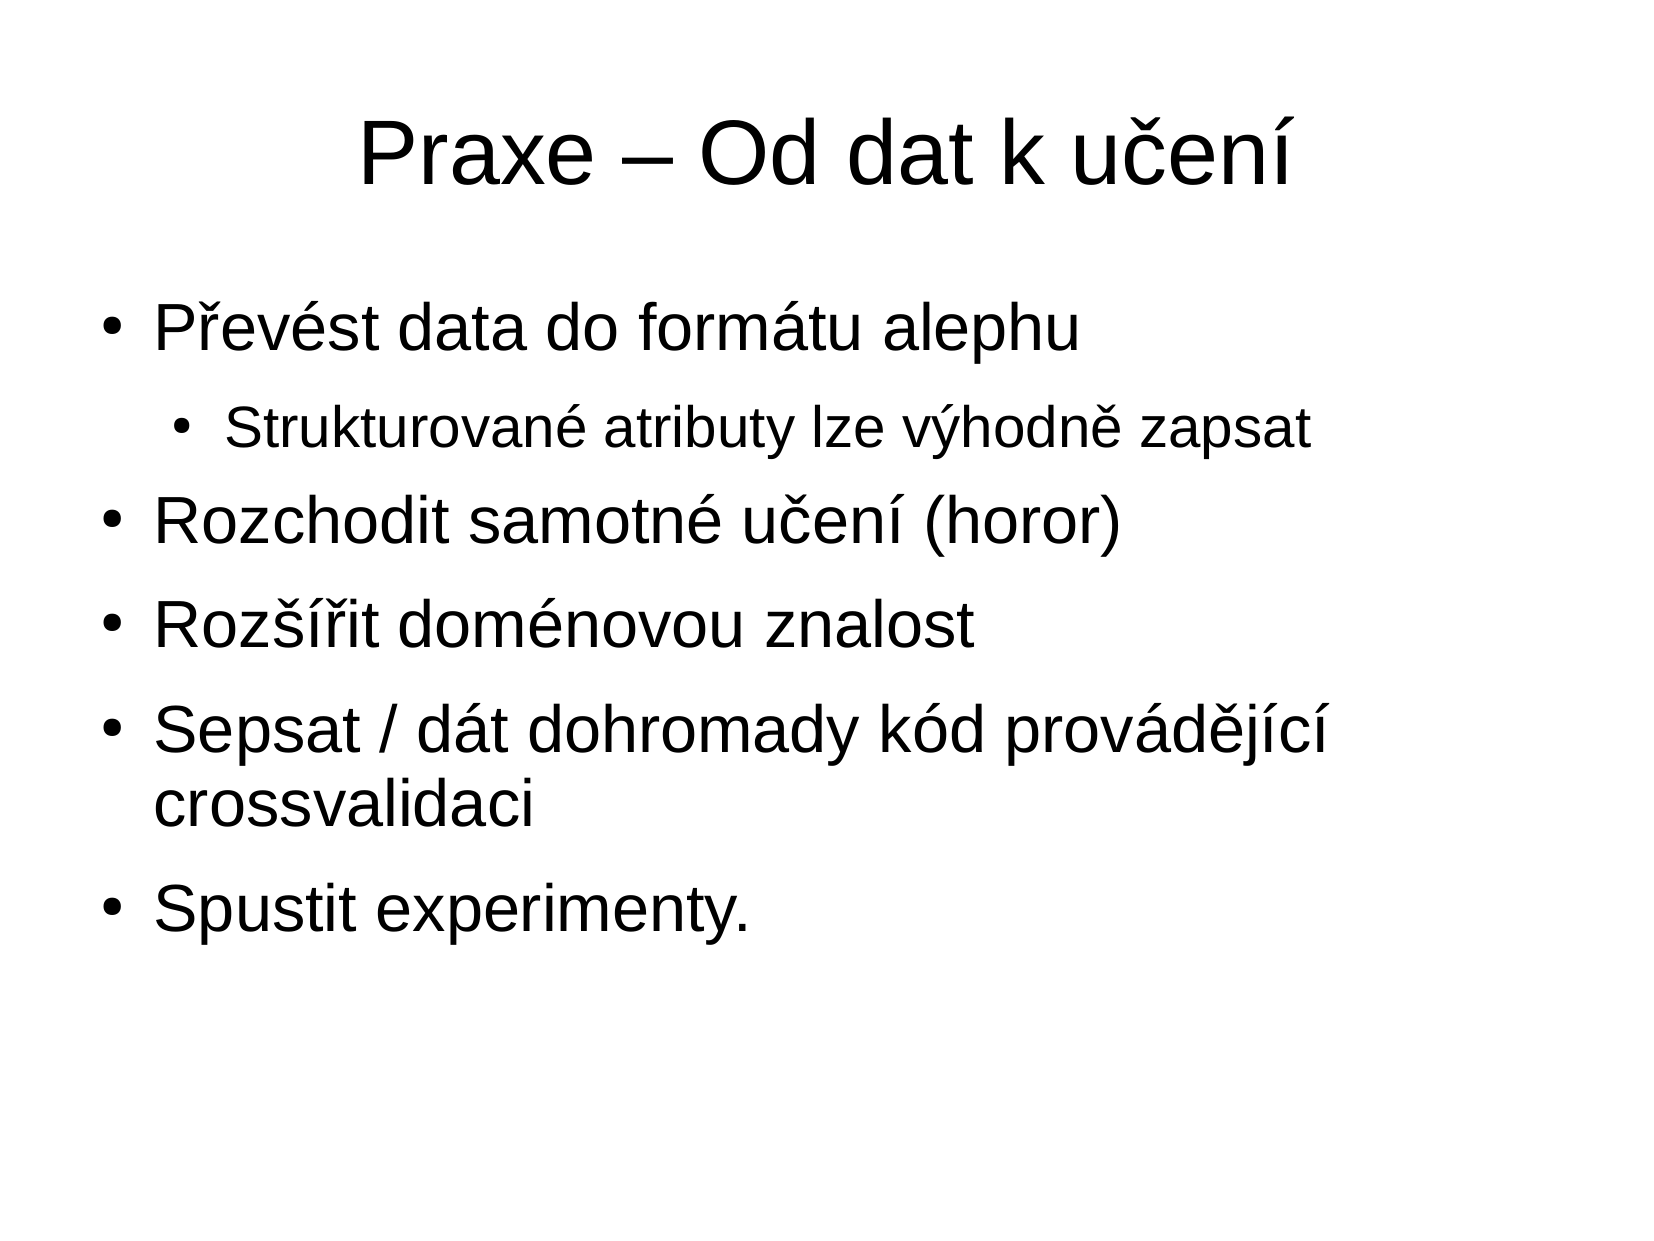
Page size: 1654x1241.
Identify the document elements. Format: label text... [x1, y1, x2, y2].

list Převést data do formátu alephu Strukturované atributy lze výhodně zapsat Rozchodit samotné učení (horor) Rozšířit doménovou znalost Sepsat / dát dohromady kód provádějící crossvalidaci Spustit experimenty. [82, 290, 1571, 1094]
title Praxe – Od dat k učení [82, 56, 1571, 250]
